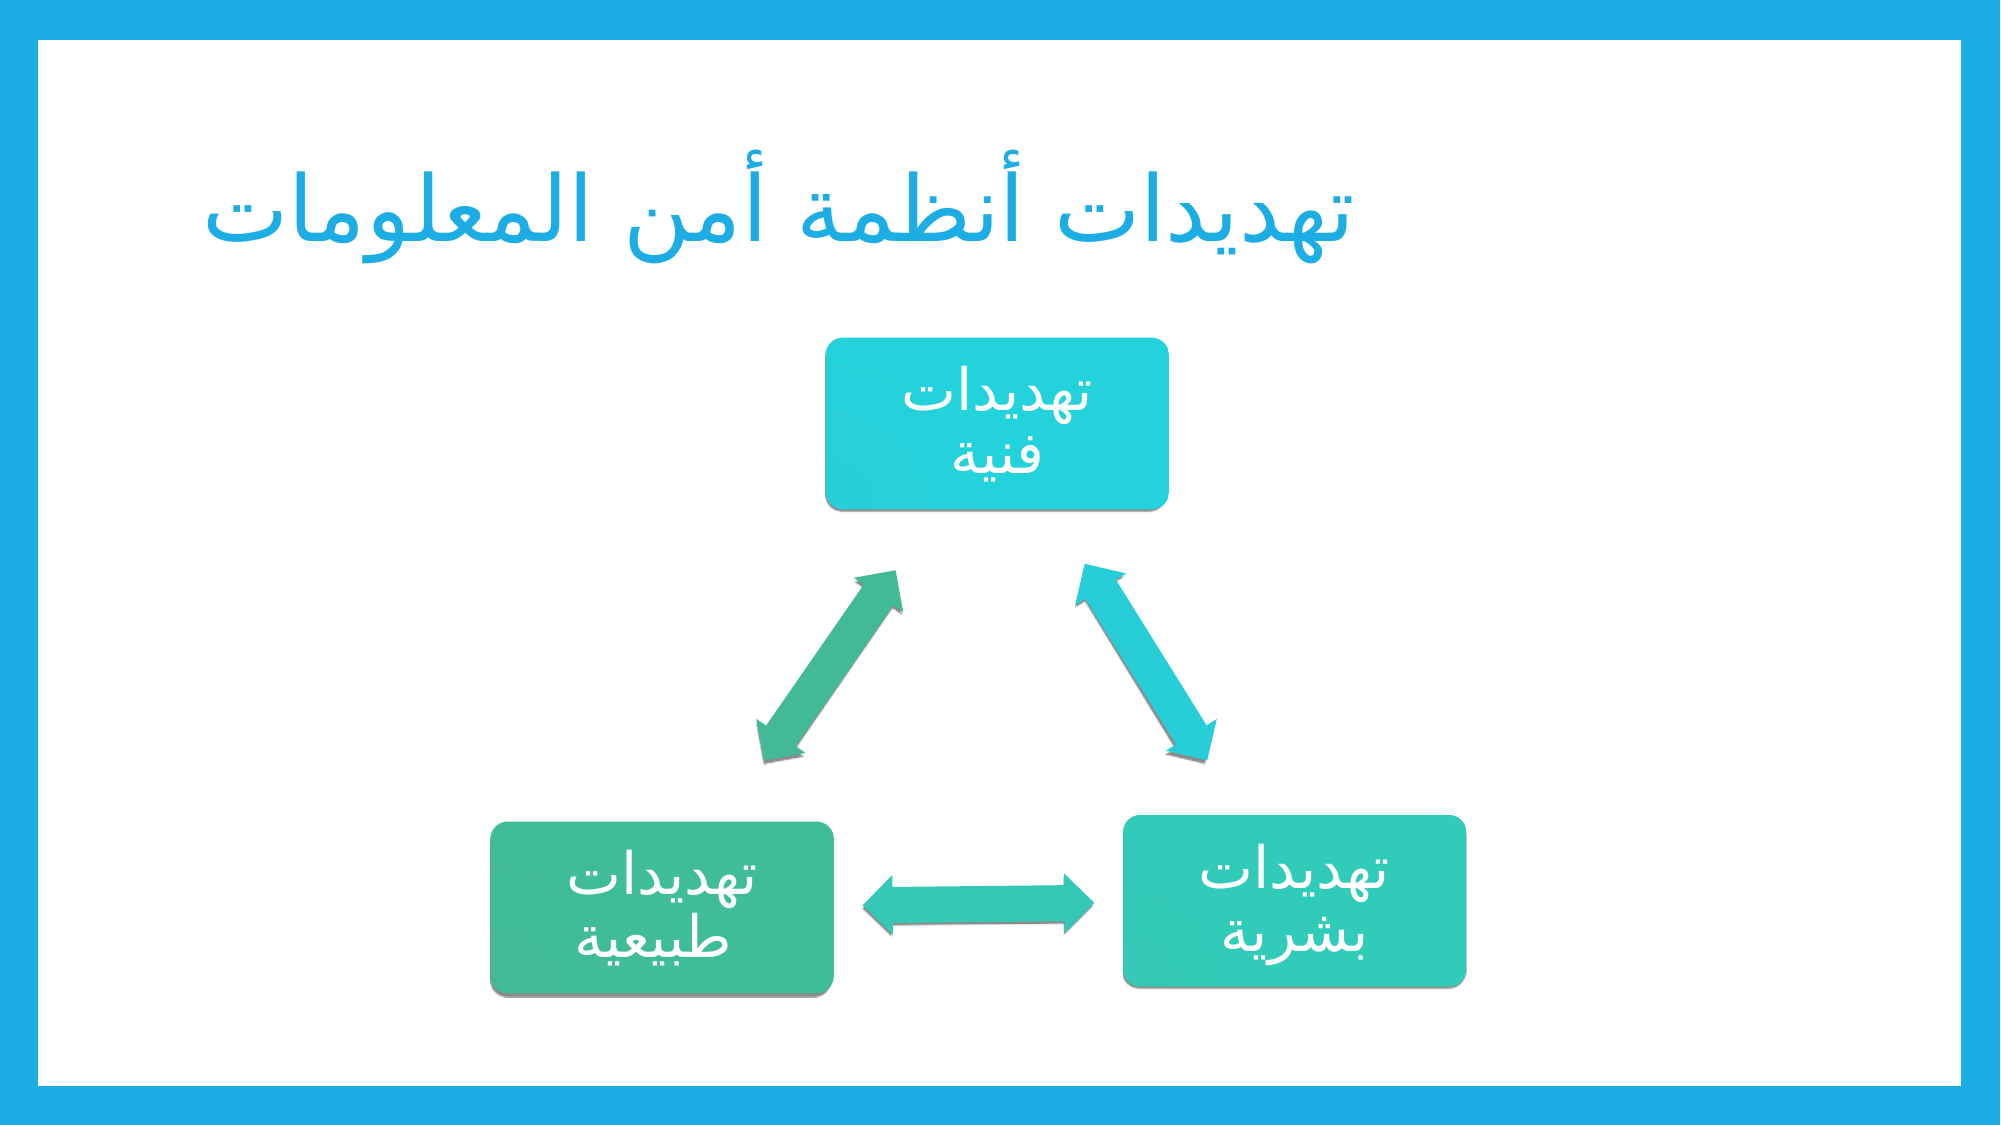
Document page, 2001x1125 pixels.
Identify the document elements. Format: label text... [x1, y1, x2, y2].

text_box تهديدات فنية [825, 337, 1169, 510]
text_box [756, 570, 904, 761]
text_box تهديدات بشرية [1123, 815, 1467, 987]
title تهديدات أنظمة أمن المعلومات [187, 99, 1808, 323]
text_box تهديدات طبيعية [490, 821, 834, 994]
text_box [1075, 563, 1217, 761]
text_box [862, 873, 1095, 936]
